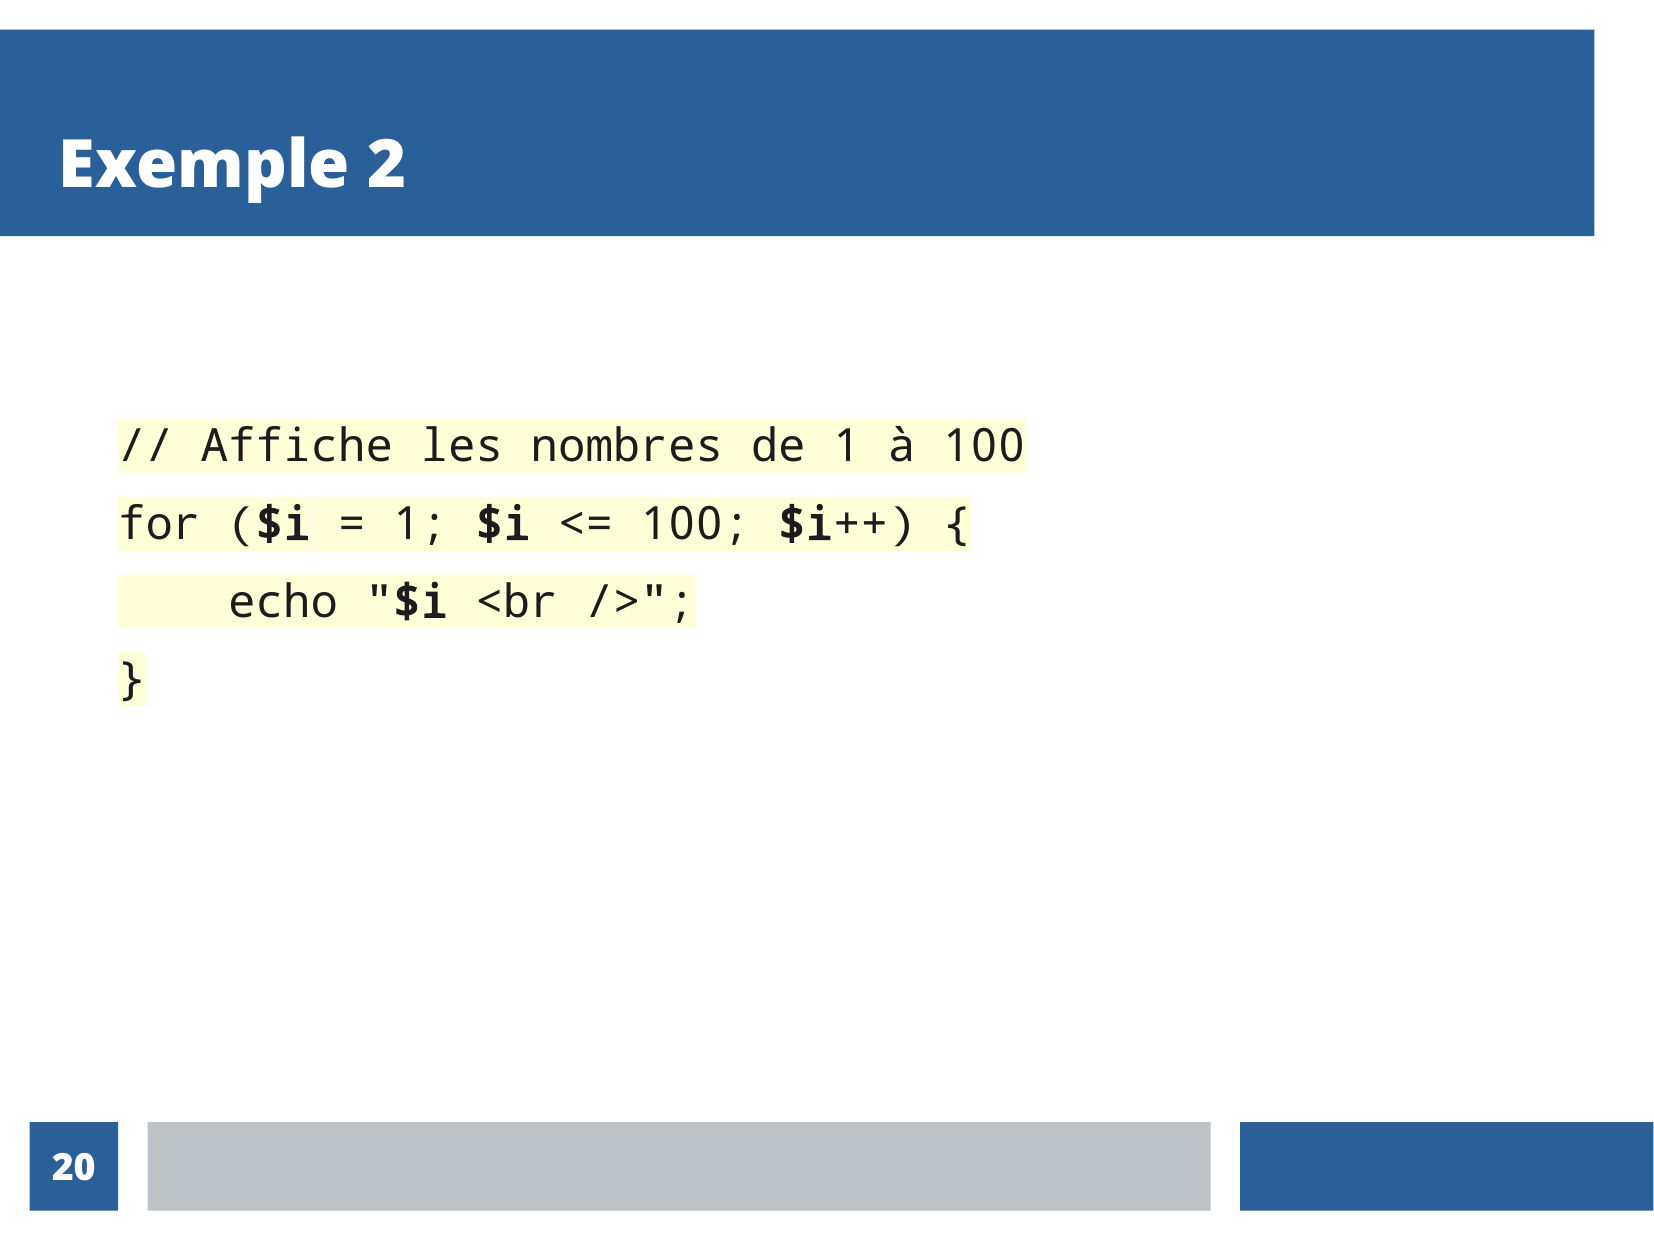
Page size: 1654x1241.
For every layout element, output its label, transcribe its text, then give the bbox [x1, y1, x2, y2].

title Exemple 2 [59, 59, 1595, 207]
list // Affiche les nombres de 1 à 100 for ($i = 1; $i <= 100; $i++) { echo "$i <br />"; } [118, 419, 1571, 768]
